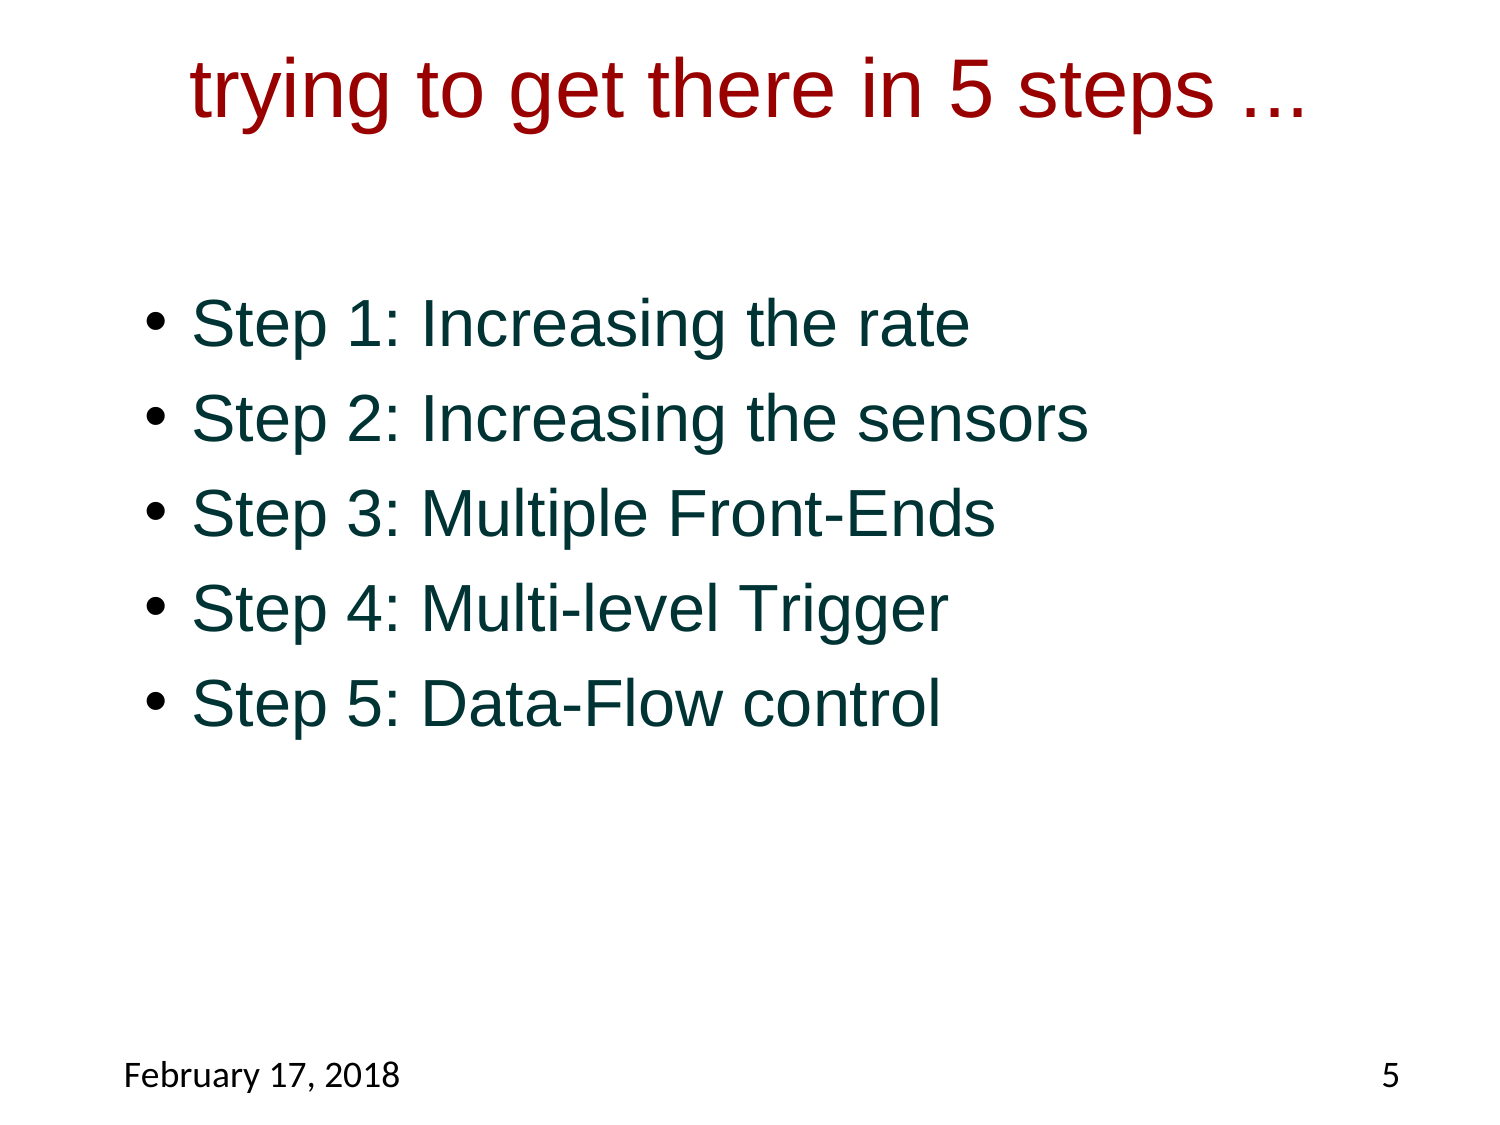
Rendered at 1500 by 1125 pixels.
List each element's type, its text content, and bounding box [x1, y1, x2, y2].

title trying to get there in 5 steps ... [6, 0, 1495, 169]
list Step 1: Increasing the rate Step 2: Increasing the sensors Step 3: Multiple Front-Ends Step 4: Multi-level Trigger Step 5: Data-Flow control [129, 272, 1289, 841]
